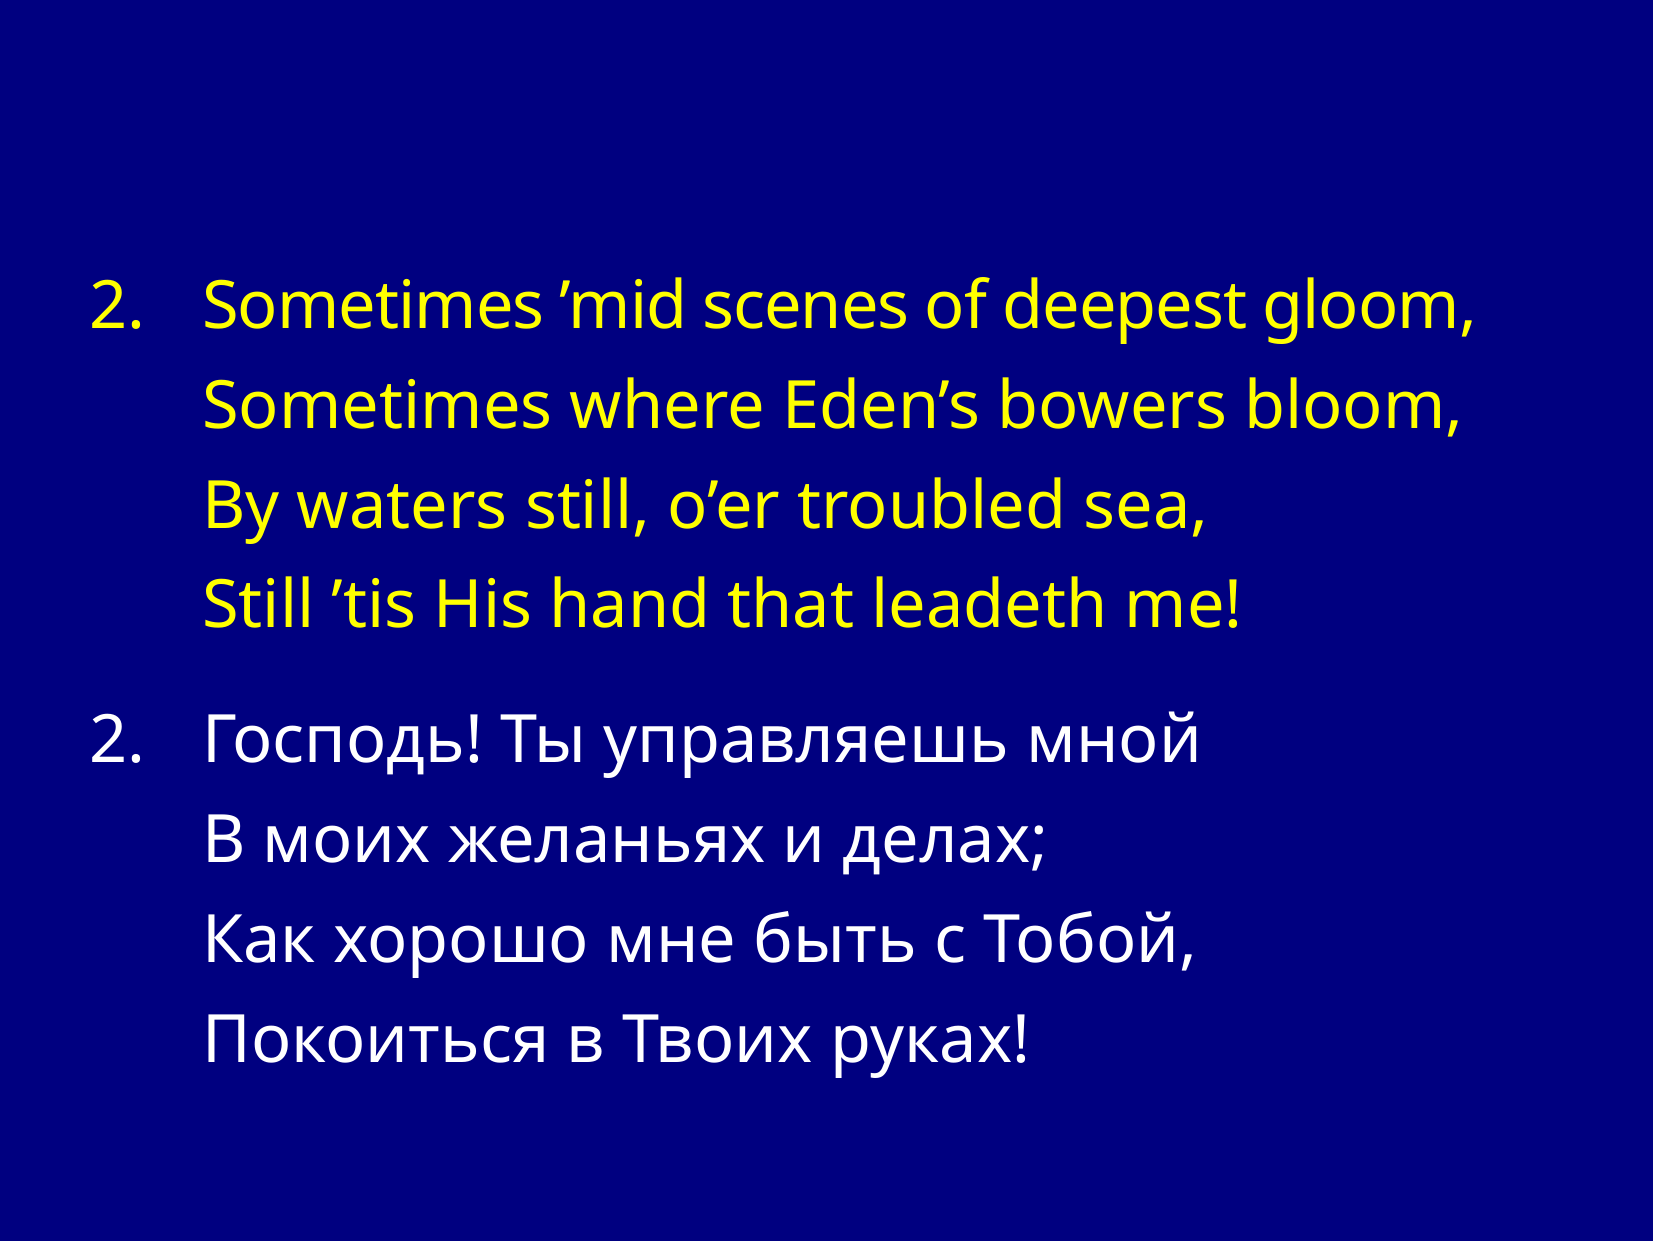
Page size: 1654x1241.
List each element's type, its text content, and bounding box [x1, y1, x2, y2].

text_box 2. Господь! Ты управляешь мной В моих желаньях и делах; Как хорошо мне быть с Тобой, Покоиться в Твоих руках! [75, 675, 1576, 1163]
text_box 2. Sometimes ’mid scenes of deepest gloom, Sometimes where Eden’s bowers bloom, By waters still, o’er troubled sea, Still ’tis His hand that leadeth me! [75, 150, 1653, 638]
